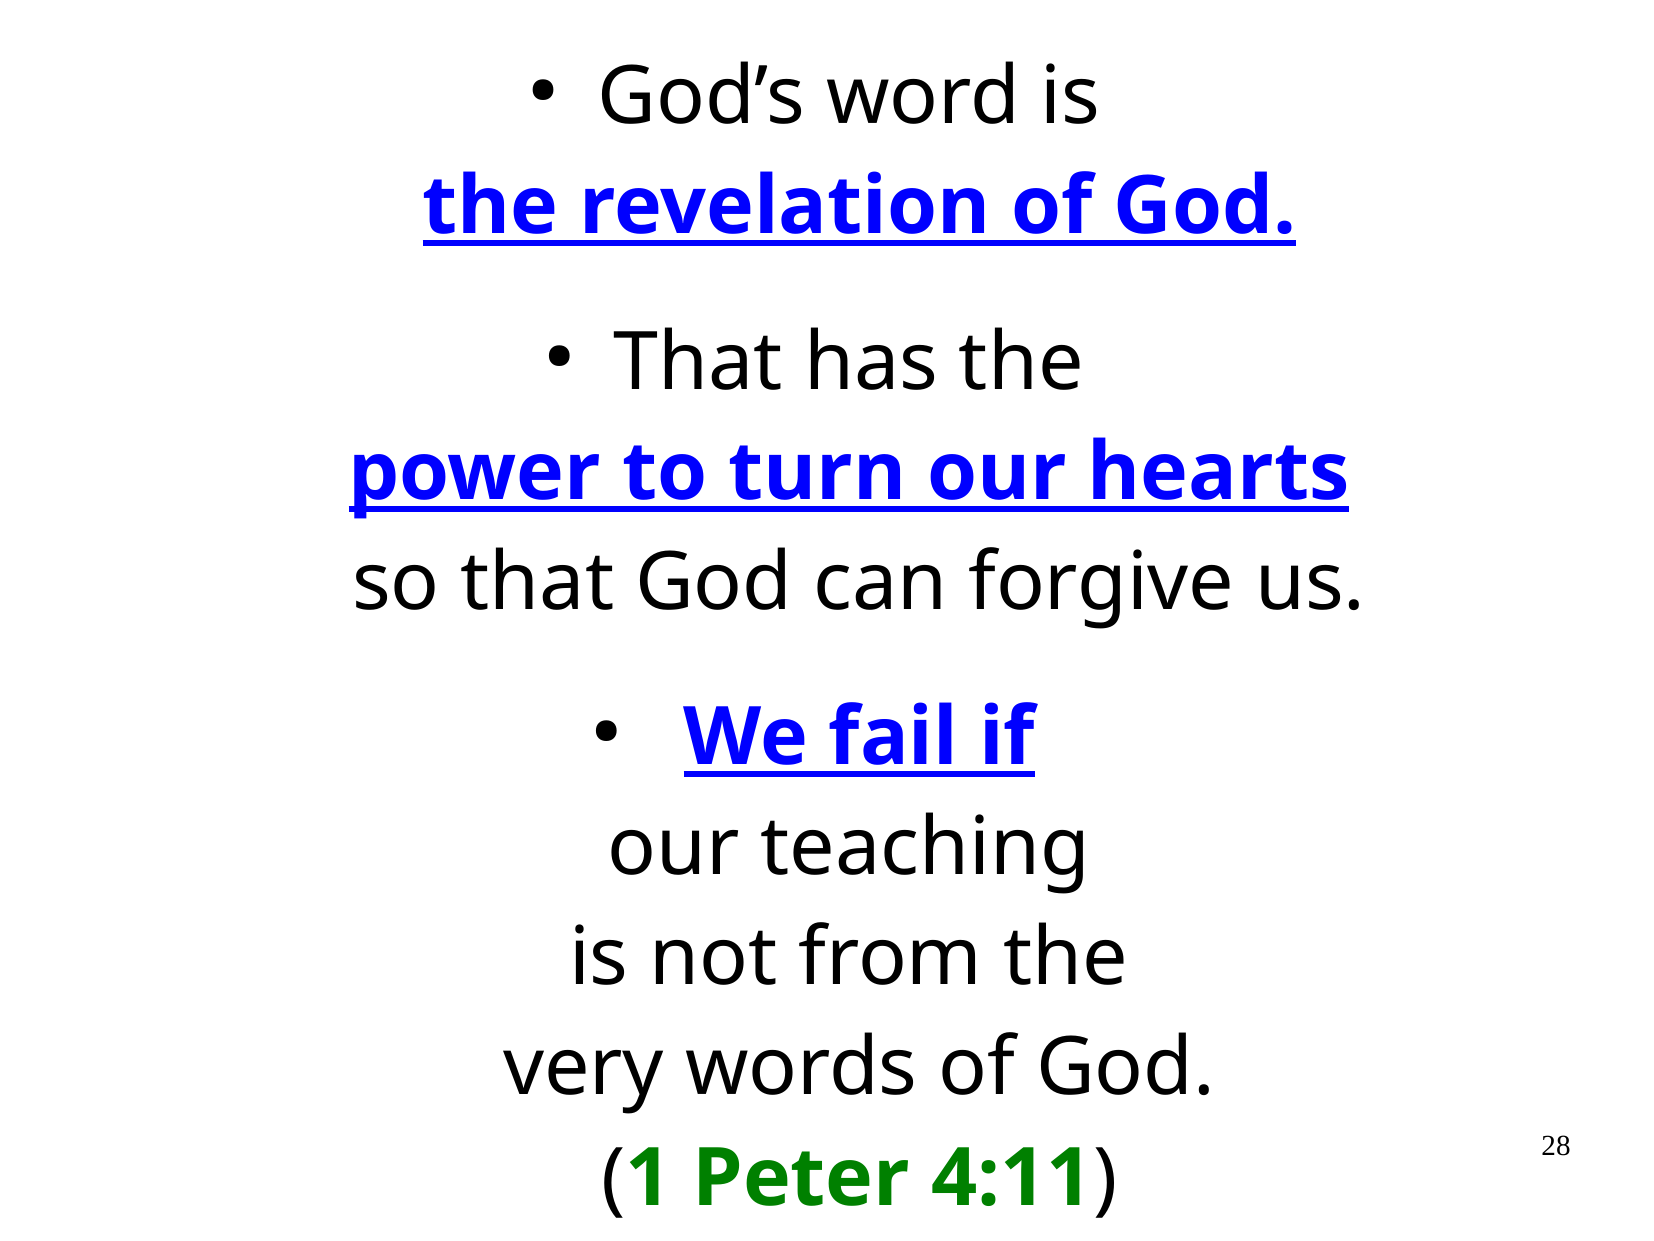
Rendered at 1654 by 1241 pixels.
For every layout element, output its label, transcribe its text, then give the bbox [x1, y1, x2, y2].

list God’s word is the revelation of God. That has the power to turn our hearts so that God can forgive us. We fail if our teaching is not from the very words of God. (1 Peter 4:11) [37, 37, 1613, 1238]
